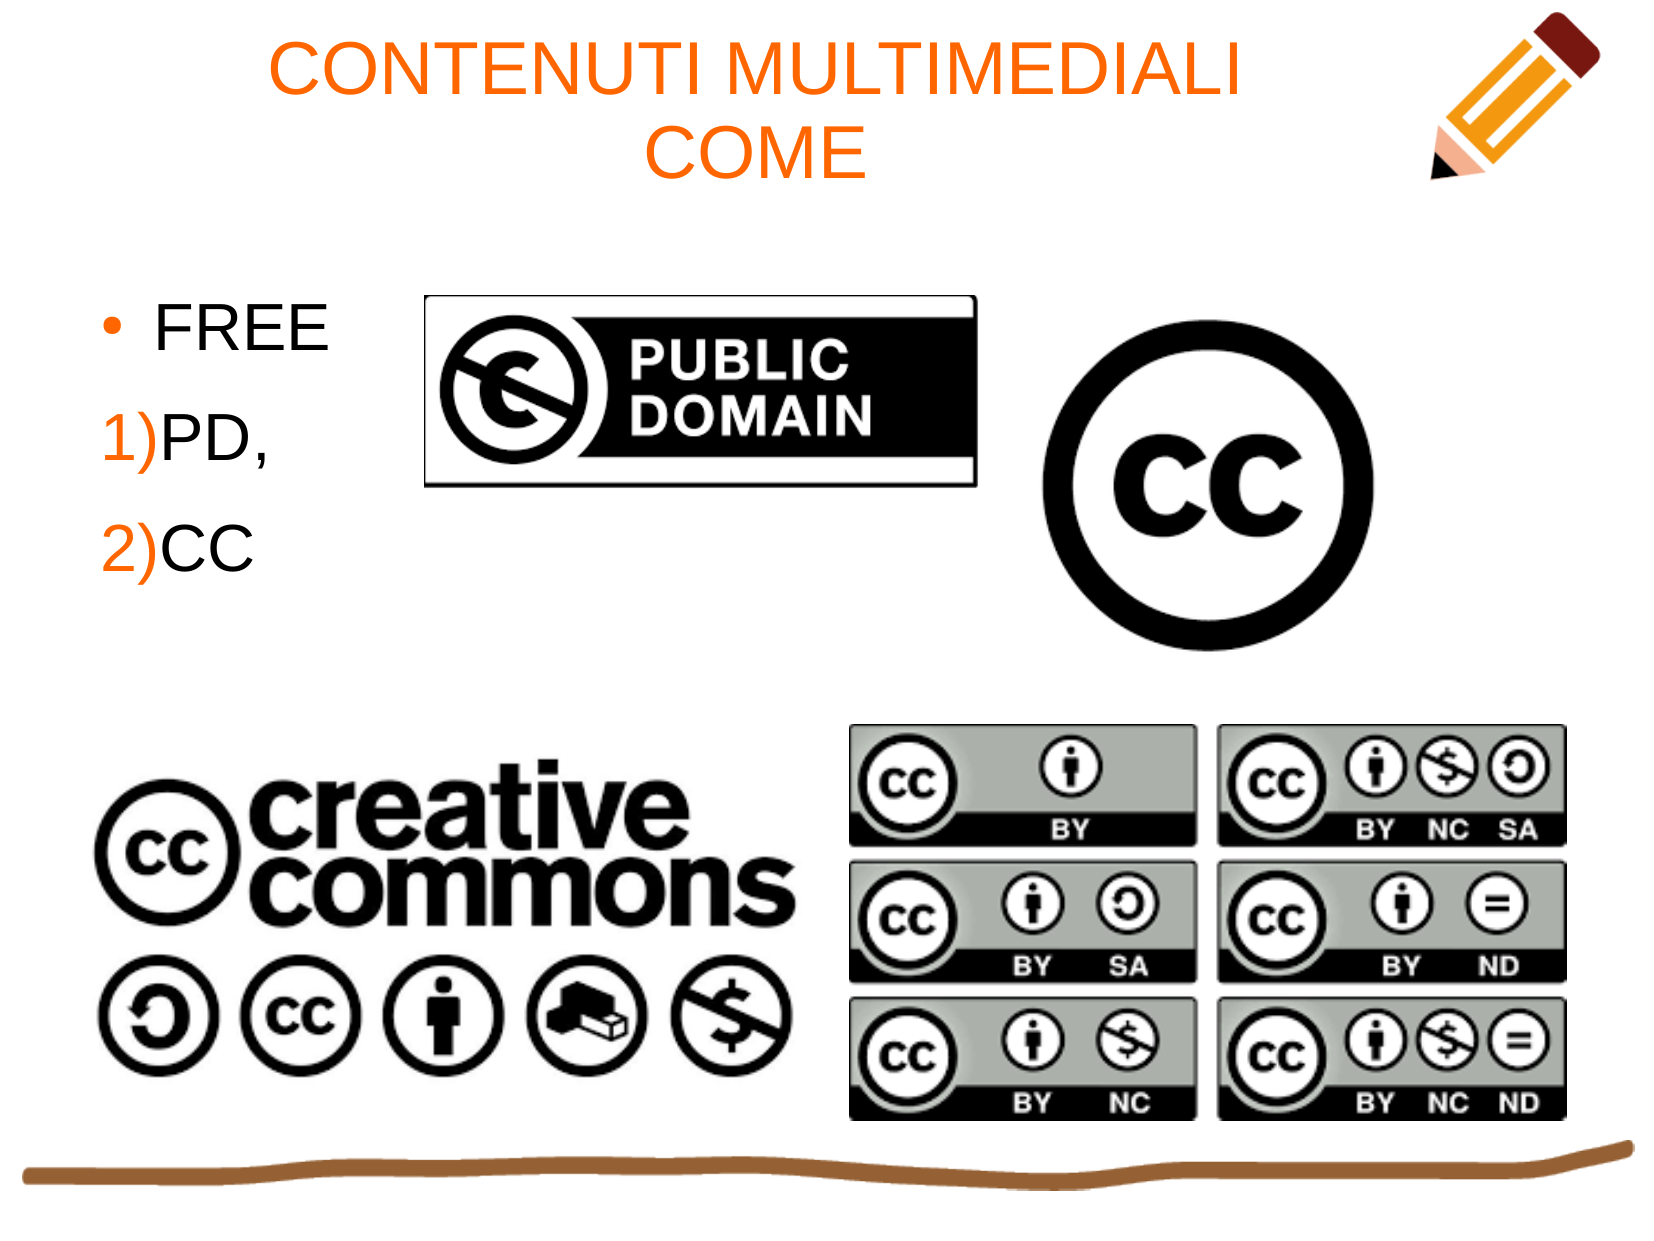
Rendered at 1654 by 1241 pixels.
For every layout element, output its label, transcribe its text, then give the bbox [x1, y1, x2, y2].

list FREE PD, CC [82, 290, 809, 687]
picture [82, 751, 809, 1093]
title CONTENUTI MULTIMEDIALI COME [82, 26, 1430, 195]
picture [849, 724, 1567, 1121]
picture [22, 1140, 1635, 1191]
picture [1430, 12, 1601, 181]
picture [1010, 290, 1407, 687]
picture [424, 295, 981, 491]
